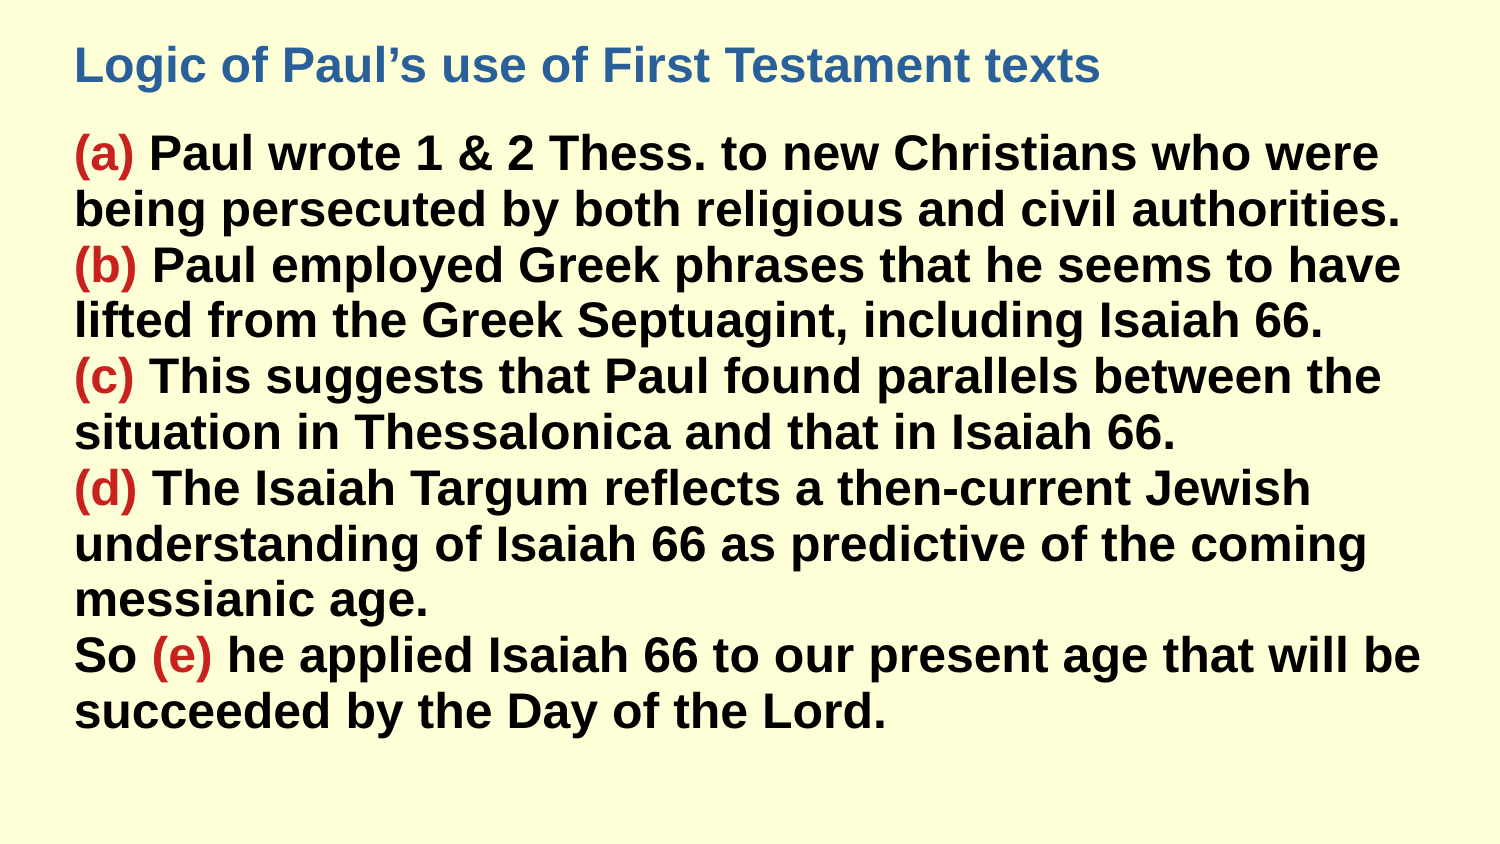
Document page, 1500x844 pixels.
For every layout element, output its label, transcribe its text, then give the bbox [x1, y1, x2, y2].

text_box (a) Paul wrote 1 & 2 Thess. to new Christians who were being persecuted by both religious and civil authorities. (b) Paul employed Greek phrases that he seems to have lifted from the Greek Septuagint, including Isaiah 66. (c) This suggests that Paul found parallels between the situation in Thessalonica and that in Isaiah 66. (d) The Isaiah Targum reflects a then-current Jewish understanding of Isaiah 66 as predictive of the coming messianic age. So (e) he applied Isaiah 66 to our present age that will be succeeded by the Day of the Lord. [59, 118, 1477, 747]
text_box Logic of Paul’s use of First Testament texts [59, 29, 1447, 101]
